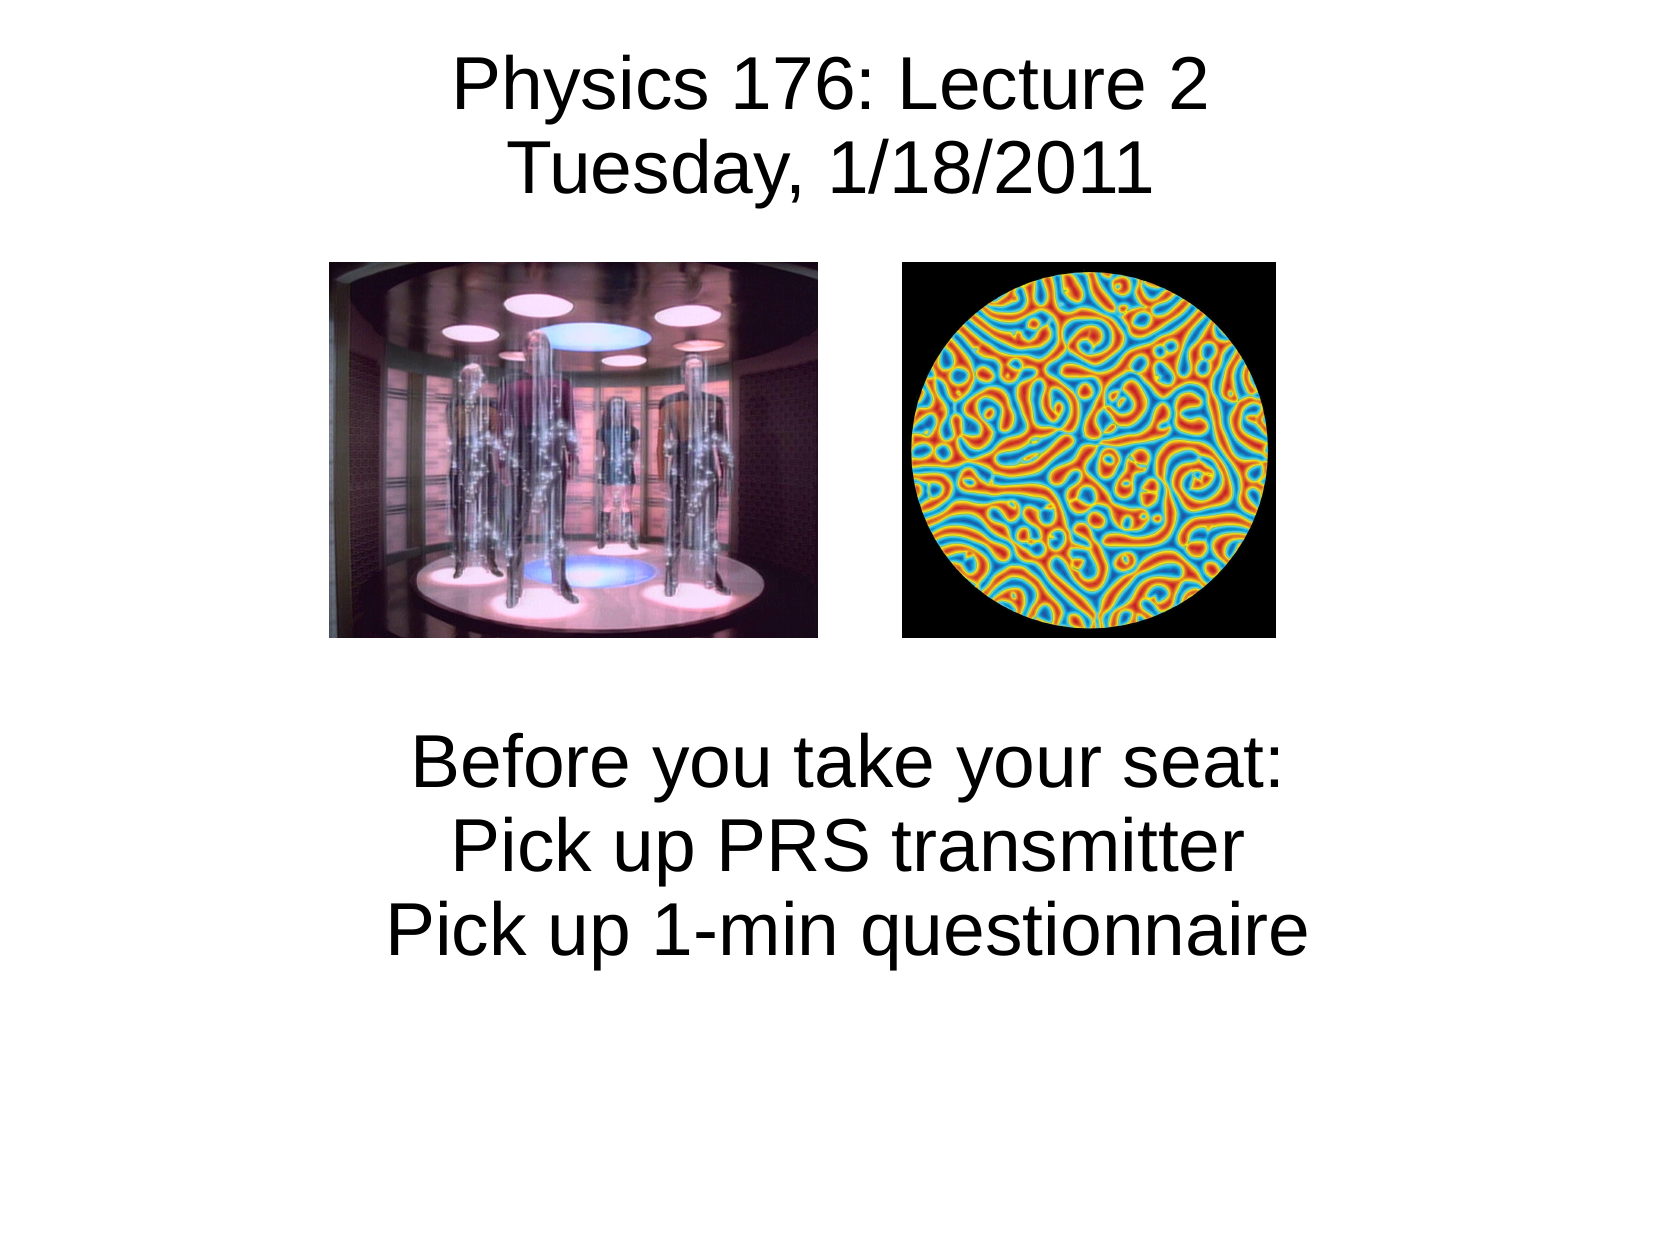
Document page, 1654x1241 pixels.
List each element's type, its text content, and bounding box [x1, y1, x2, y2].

picture [329, 262, 818, 638]
title Physics 176: Lecture 2 Tuesday, 1/18/2011 [86, 29, 1576, 222]
picture [902, 262, 1276, 638]
text_box Before you take your seat: Pick up PRS transmitter Pick up 1-min questionnaire [370, 712, 1325, 980]
